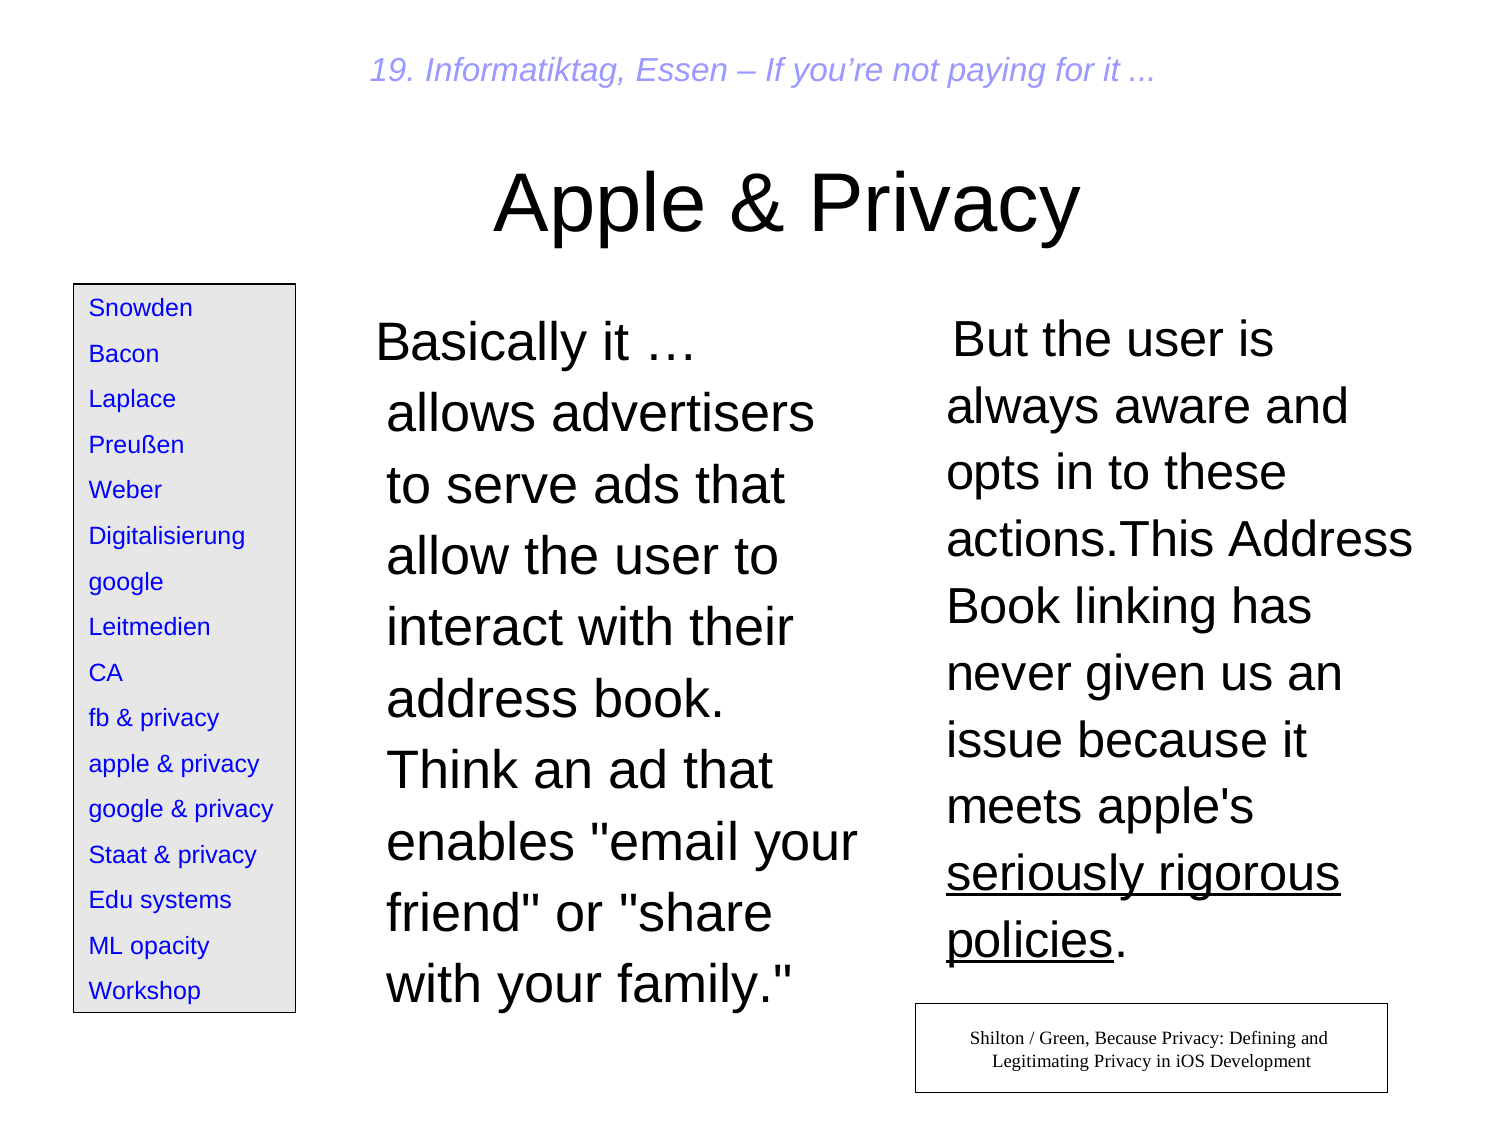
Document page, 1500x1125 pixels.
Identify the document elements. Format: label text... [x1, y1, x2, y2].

text_box Shilton / Green, Because Privacy: Defining and Legitimating Privacy in iOS Development [915, 1003, 1388, 1093]
title Apple & Privacy [113, 112, 1463, 300]
list But the user is always aware and opts in to these actions.This Address Book linking has never given us an issue because it meets apple's seriously rigorous policies. [889, 299, 1426, 975]
list Basically it … allows advertisers to serve ads that allow the user to interact with their address book. Think an ad that enables "email your friend" or "share with your family." [327, 299, 864, 1043]
